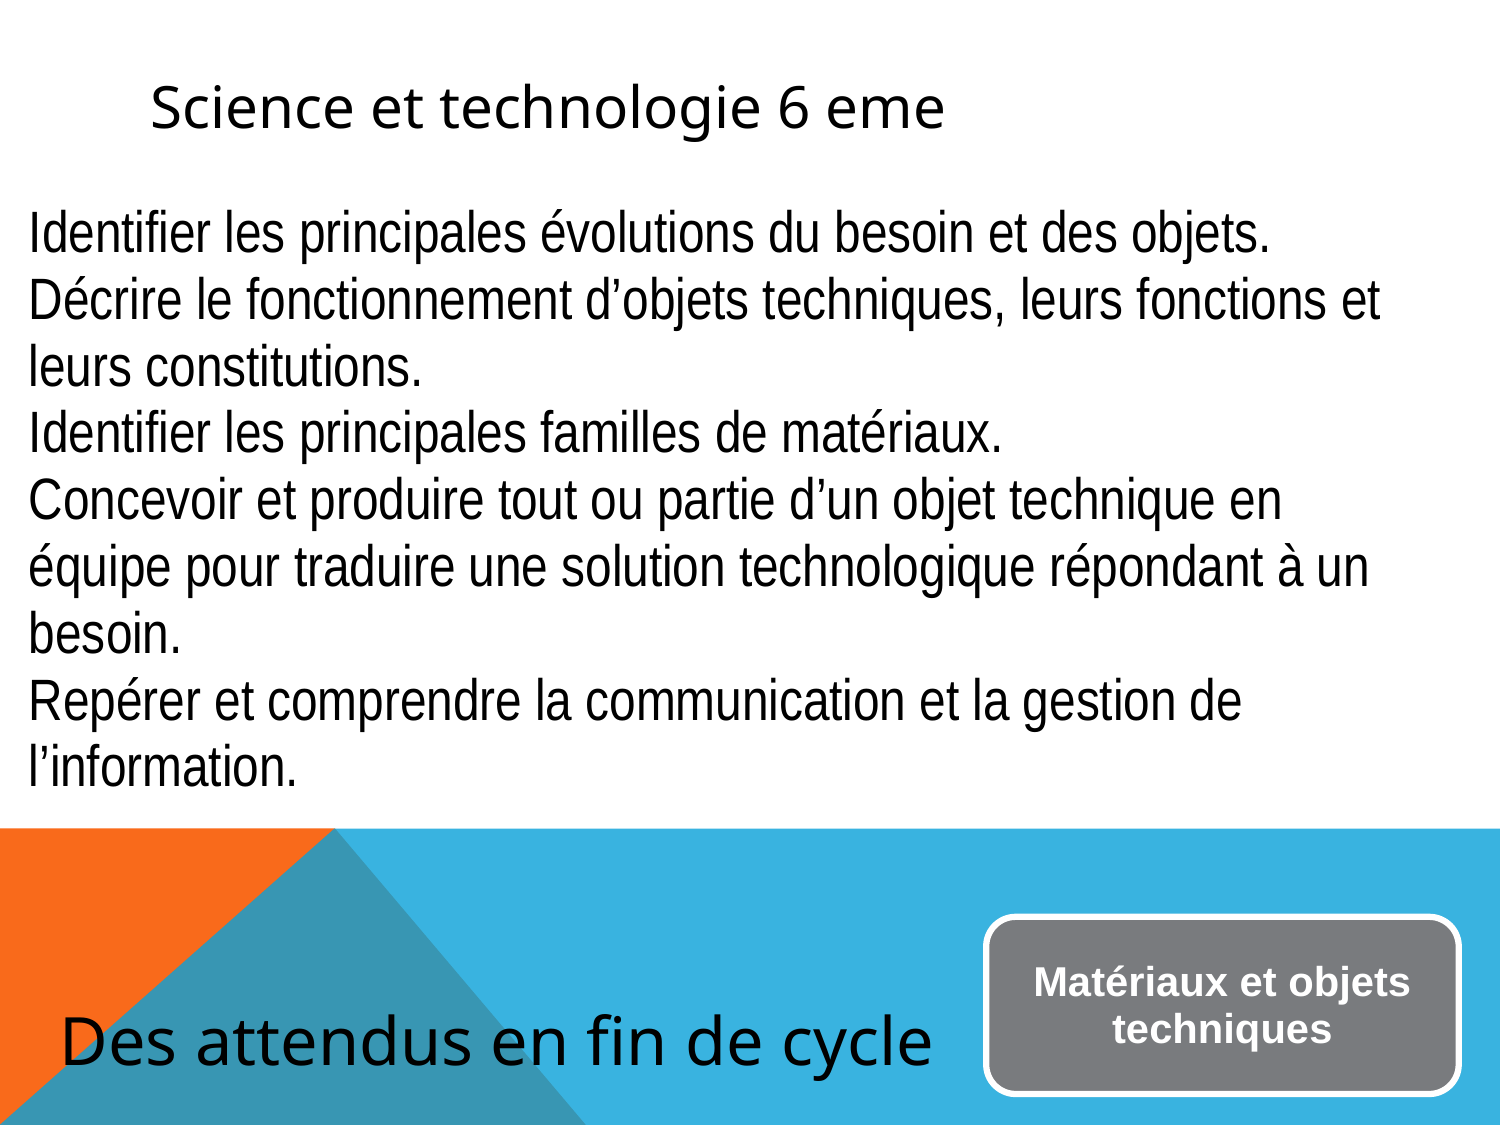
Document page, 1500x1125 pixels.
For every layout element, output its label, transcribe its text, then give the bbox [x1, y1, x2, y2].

text_box Des attendus en fin de cycle [44, 986, 951, 1092]
text_box Science et technologie 6 eme [135, 58, 1370, 149]
text_box Matériaux et objets techniques [986, 916, 1459, 1094]
text_box Identifier les principales évolutions du besoin et des objets. Décrire le fonctionnement d’objets techniques, leurs fonctions et leurs constitutions. Identifier les principales familles de matériaux. Concevoir et produire tout ou partie d’un objet technique en équipe pour traduire une solution technologique répondant à un besoin. Repérer et comprendre la communication et la gestion de l’information. [14, 190, 1424, 807]
